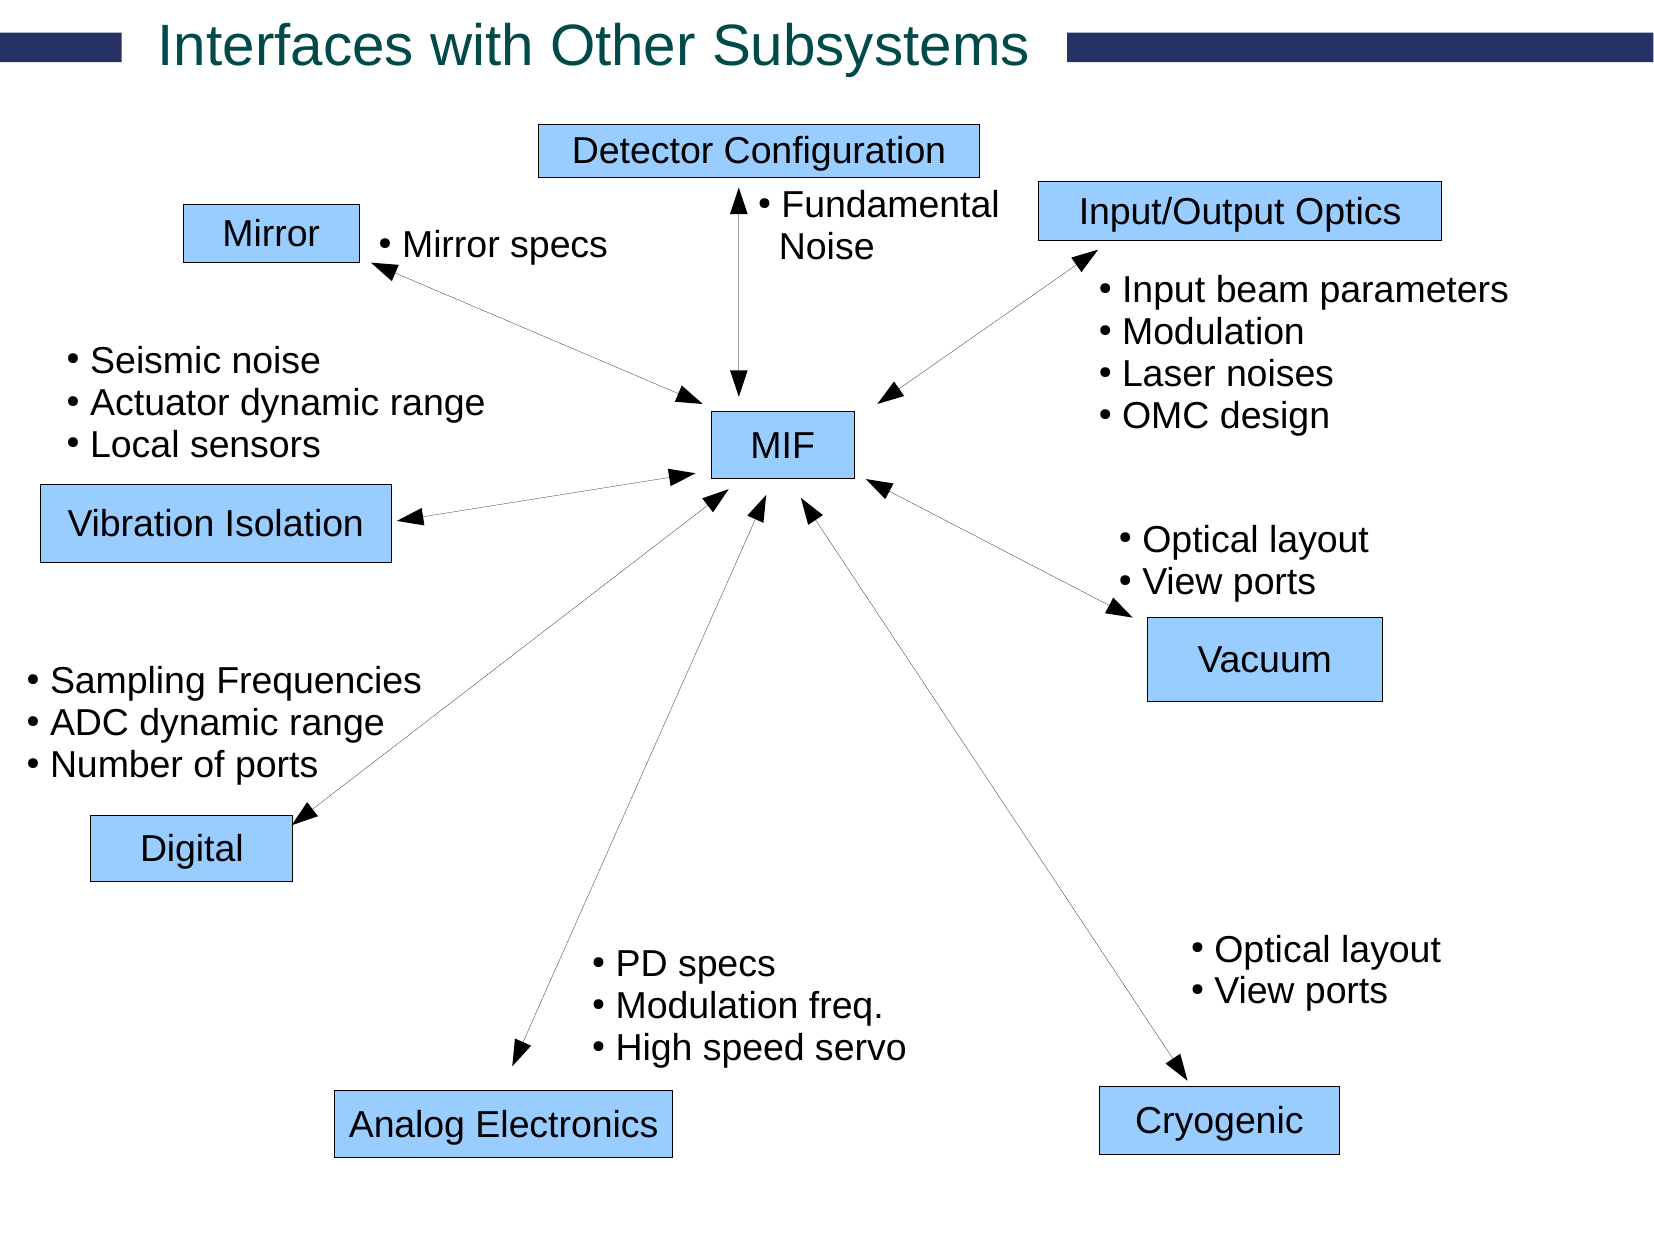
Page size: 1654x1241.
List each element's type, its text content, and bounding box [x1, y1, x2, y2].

text_box Digital [90, 815, 293, 882]
text_box Mirror specs [363, 216, 623, 274]
text_box Input beam parameters Modulation Laser noises OMC design [1083, 261, 1525, 444]
text_box Optical layout View ports [1176, 920, 1457, 1020]
title Interfaces with Other Subsystems [121, 12, 1067, 78]
text_box Sampling Frequencies ADC dynamic range Number of ports [11, 652, 437, 794]
text_box Fundamental Noise [743, 176, 1015, 275]
text_box PD specs Modulation freq. High speed servo [577, 935, 922, 1076]
text_box MIF [711, 411, 855, 479]
text_box Vacuum [1147, 617, 1383, 702]
text_box Mirror [183, 204, 360, 263]
text_box Input/Output Optics [1038, 181, 1442, 241]
text_box Analog Electronics [334, 1090, 673, 1158]
text_box Detector Configuration [538, 124, 980, 178]
text_box Vibration Isolation [40, 484, 392, 563]
text_box Optical layout View ports [1103, 510, 1385, 610]
text_box Seismic noise Actuator dynamic range Local sensors [51, 331, 501, 473]
text_box Cryogenic [1099, 1086, 1340, 1155]
